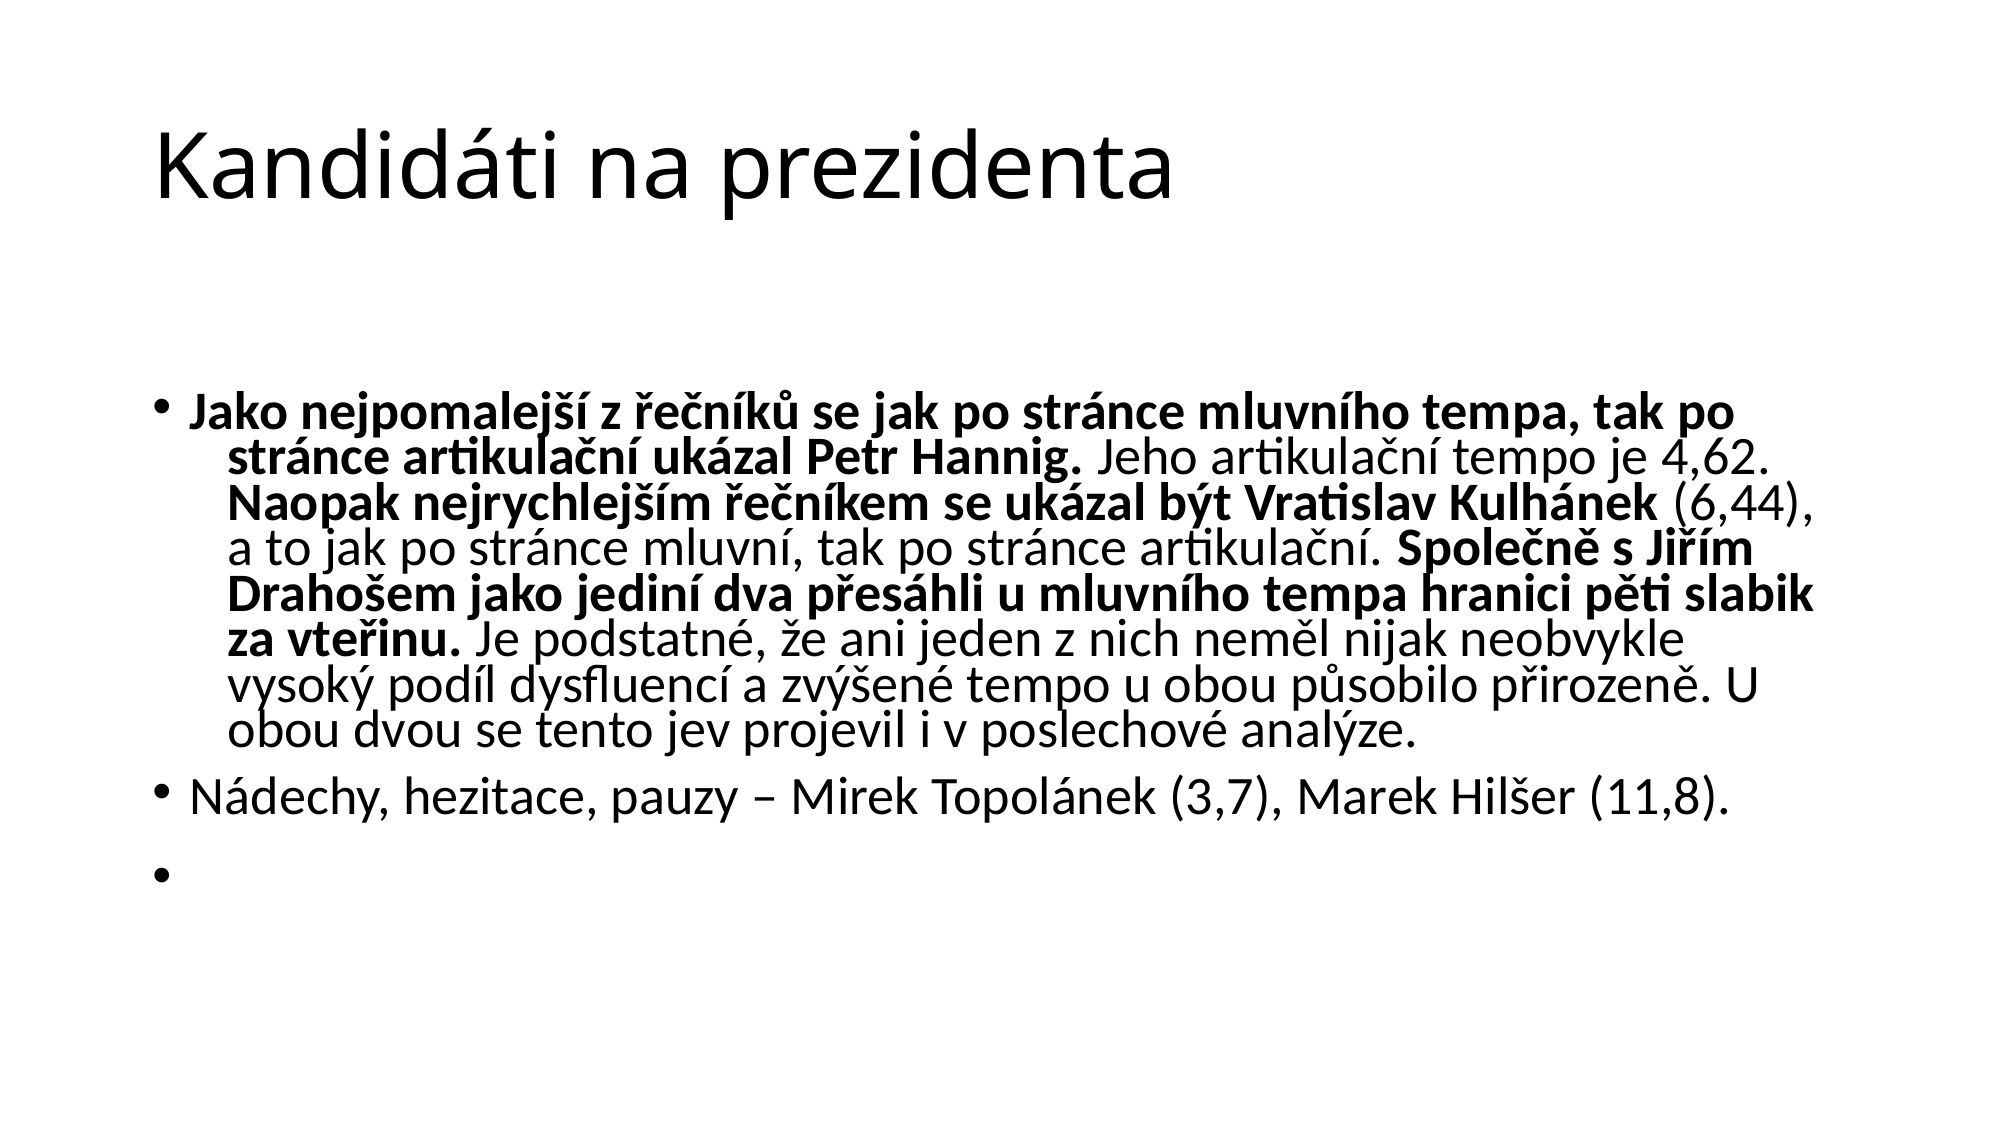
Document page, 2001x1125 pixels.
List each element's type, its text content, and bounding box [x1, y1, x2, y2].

title Kandidáti na prezidenta [137, 59, 1863, 278]
list Jako nejpomalejší z řečníků se jak po stránce mluvního tempa, tak po stránce artikulační ukázal Petr Hannig. Jeho artikulační tempo je 4,62. Naopak nejrychlejším řečníkem se ukázal být Vratislav Kulhánek (6,44), a to jak po stránce mluvní, tak po stránce artikulační. Společně s Jiřím Drahošem jako jediní dva přesáhli u mluvního tempa hranici pěti slabik za vteřinu. Je podstatné, že ani jeden z nich neměl nijak neobvykle vysoký podíl dysfluencí a zvýšené tempo u obou působilo přirozeně. U obou dvou se tento jev projevil i v poslechové analýze. Nádechy, hezitace, pauzy – Mirek Topolánek (3,7), Marek Hilšer (11,8). [137, 299, 1863, 1014]
